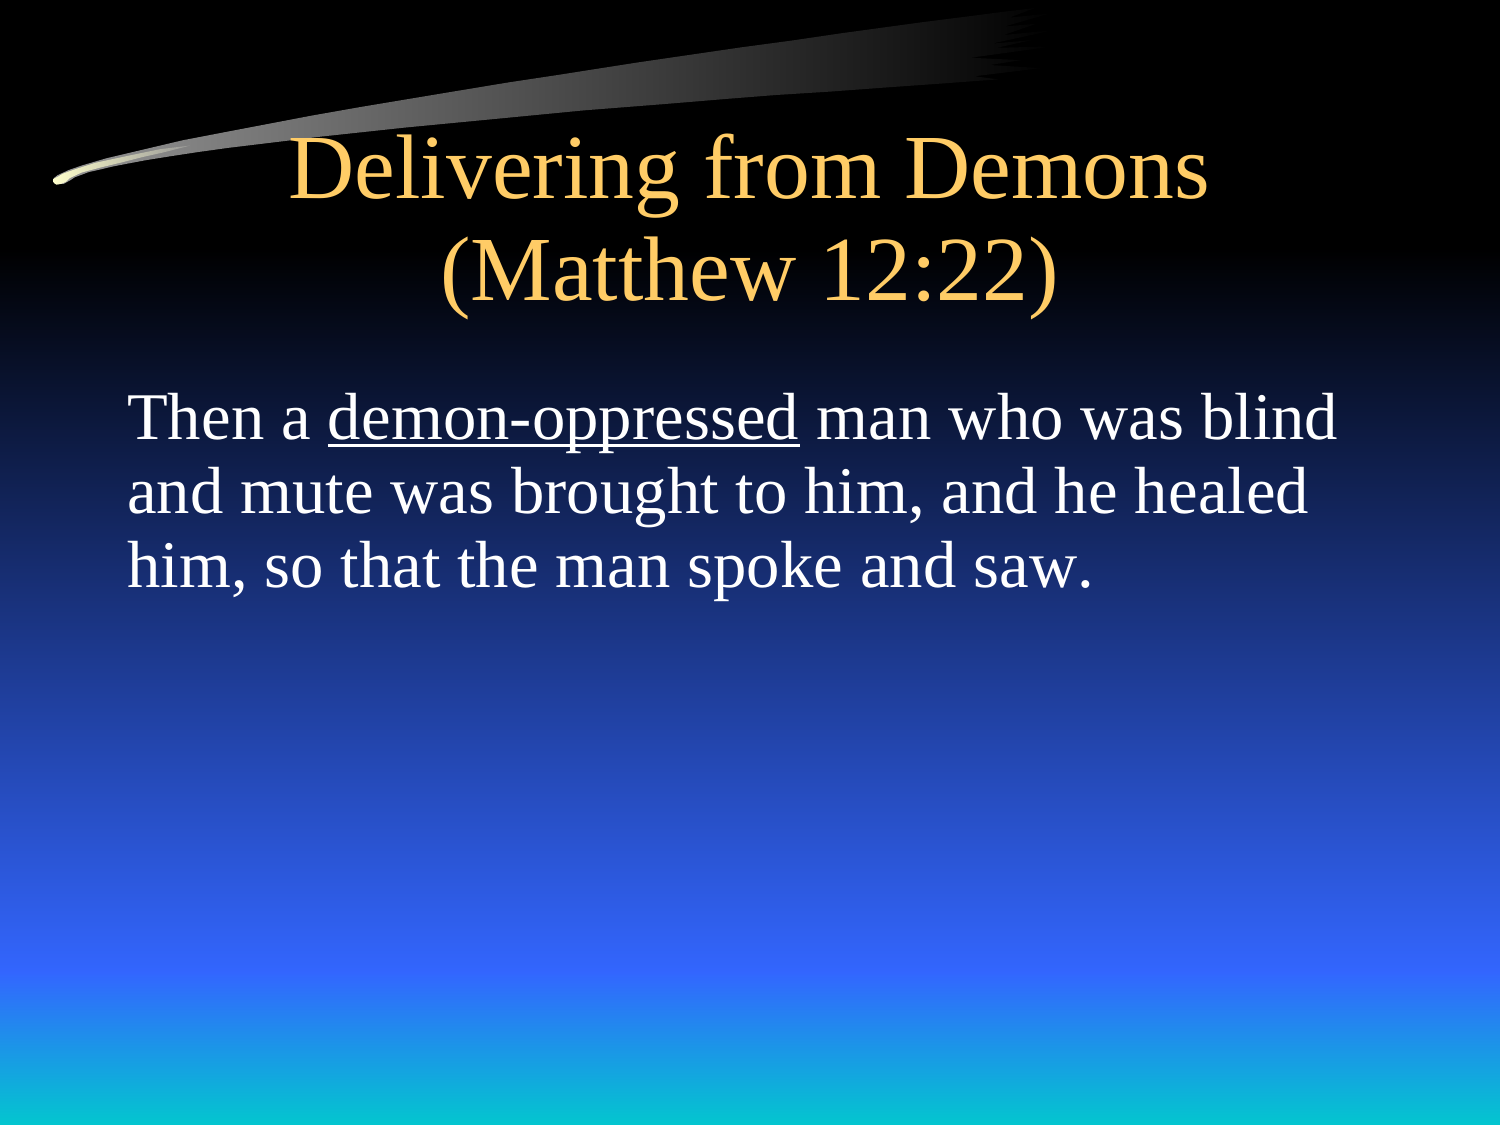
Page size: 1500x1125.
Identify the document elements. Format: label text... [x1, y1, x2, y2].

title Delivering from Demons (Matthew 12:22) [112, 117, 1388, 321]
text_box Then a demon-oppressed man who was blind and mute was brought to him, and he healed him, so that the man spoke and saw. [112, 372, 1426, 638]
